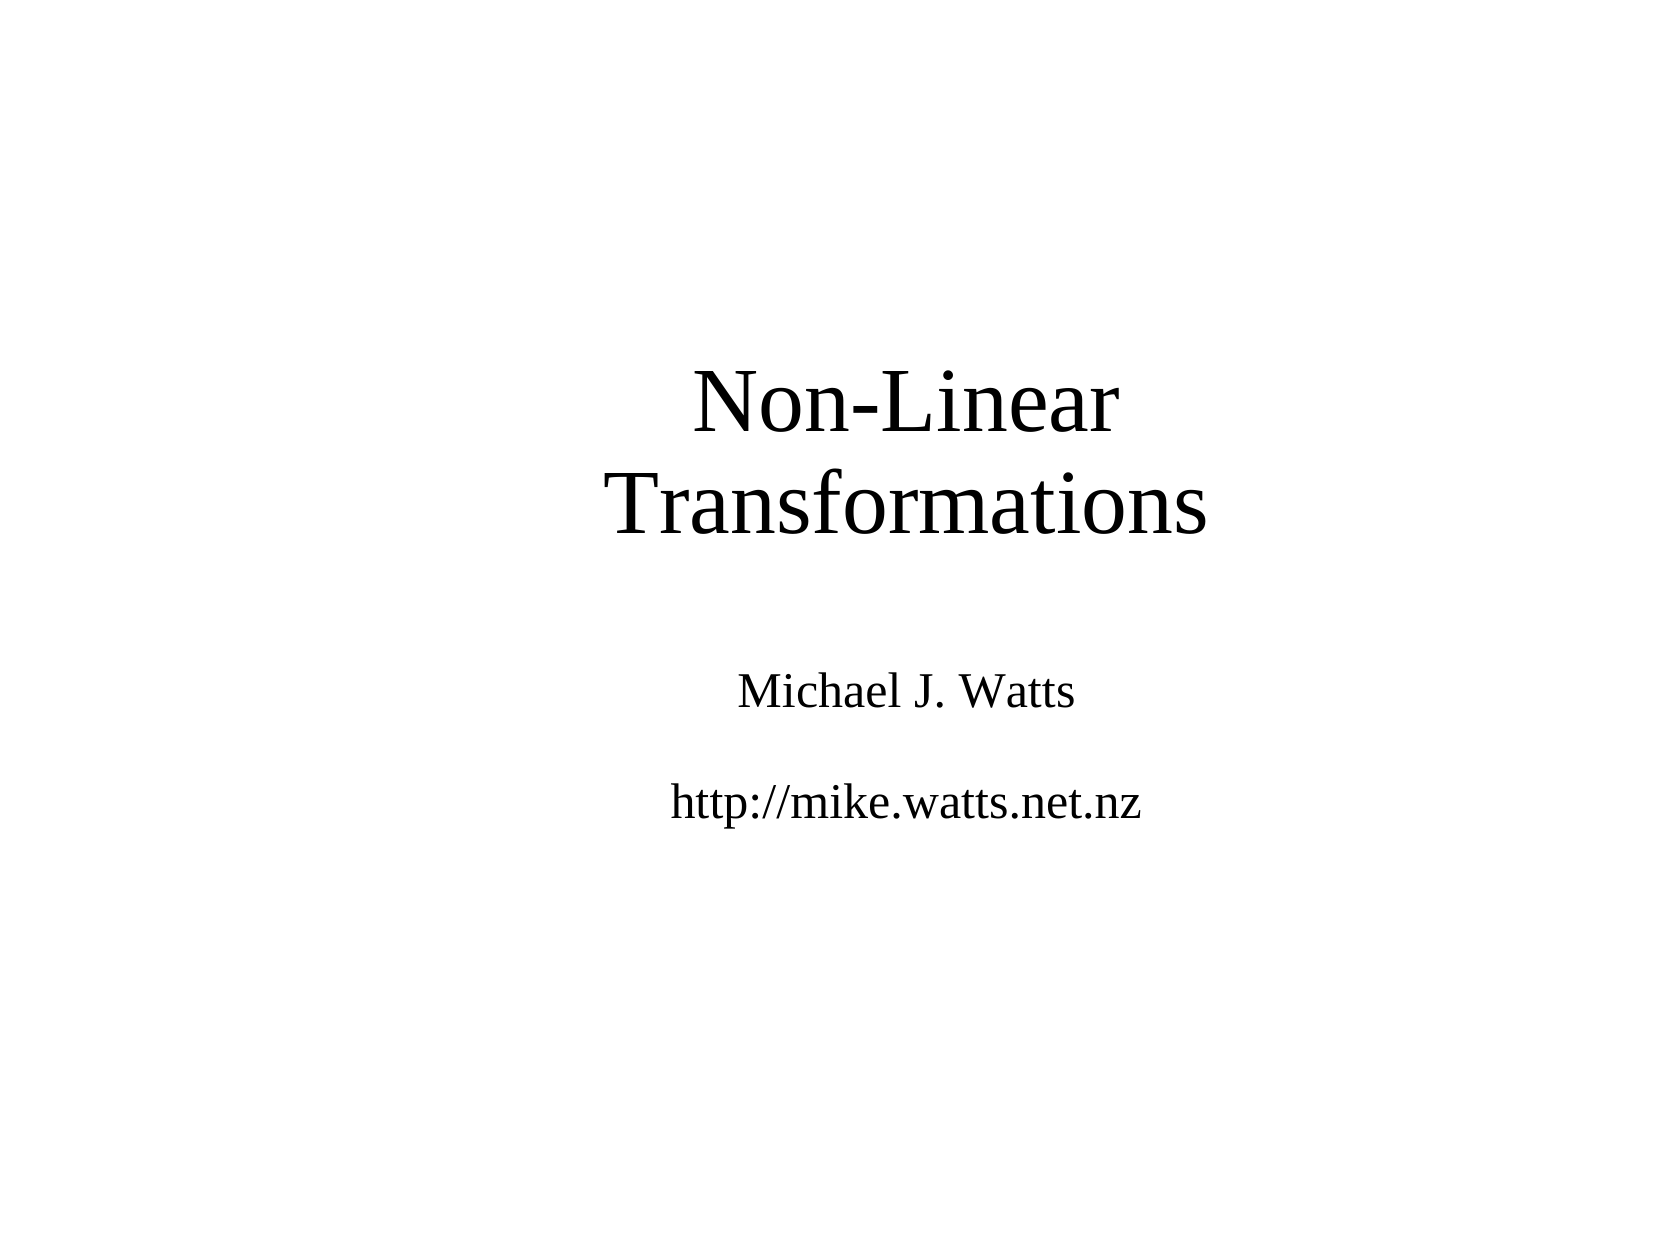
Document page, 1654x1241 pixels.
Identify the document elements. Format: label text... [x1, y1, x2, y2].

text_box Non-Linear Transformations Michael J. Watts http://mike.watts.net.nz [380, 349, 1433, 913]
